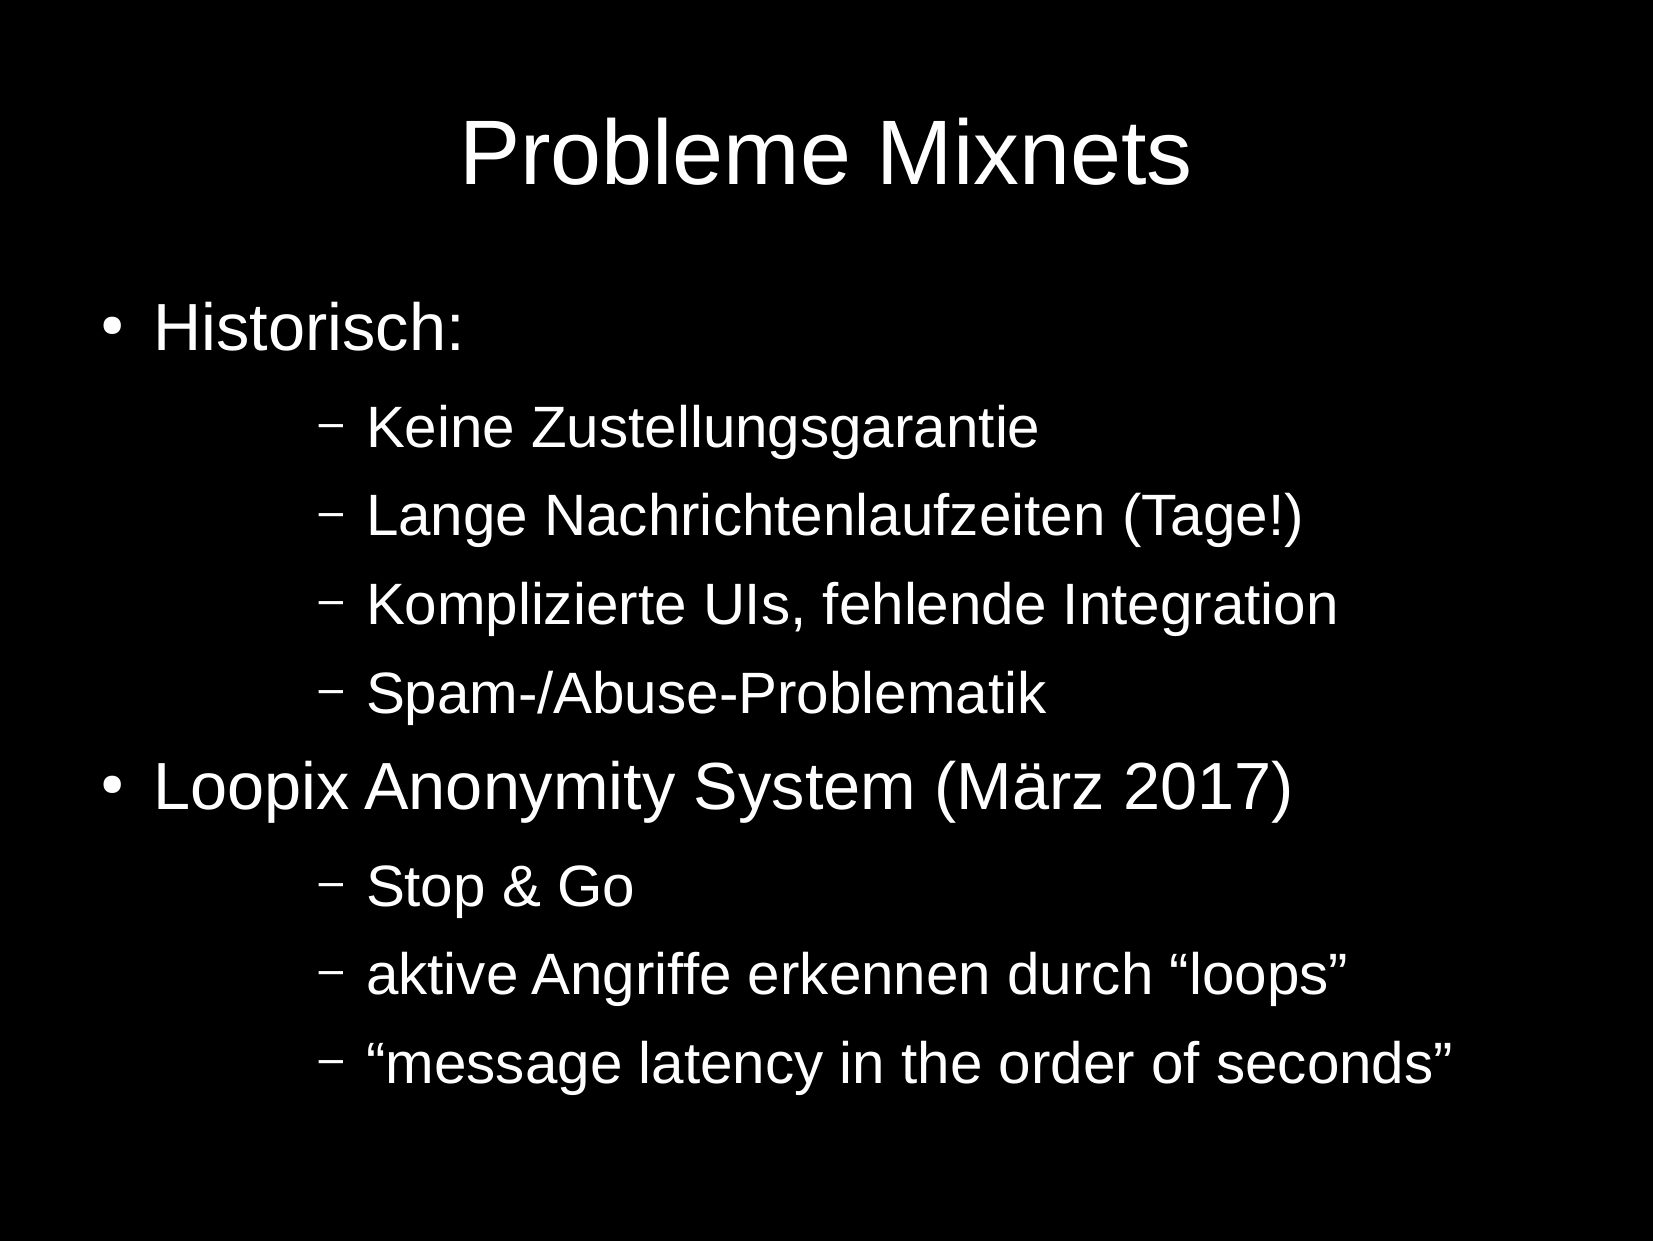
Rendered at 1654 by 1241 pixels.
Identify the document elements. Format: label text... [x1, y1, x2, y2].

list Historisch: Keine Zustellungsgarantie Lange Nachrichtenlaufzeiten (Tage!) Komplizierte UIs, fehlende Integration Spam-/Abuse-Problematik Loopix Anonymity System (März 2017) Stop & Go aktive Angriffe erkennen durch “loops” “message latency in the order of seconds” [82, 290, 1571, 1096]
title Probleme Mixnets [82, 49, 1571, 257]
